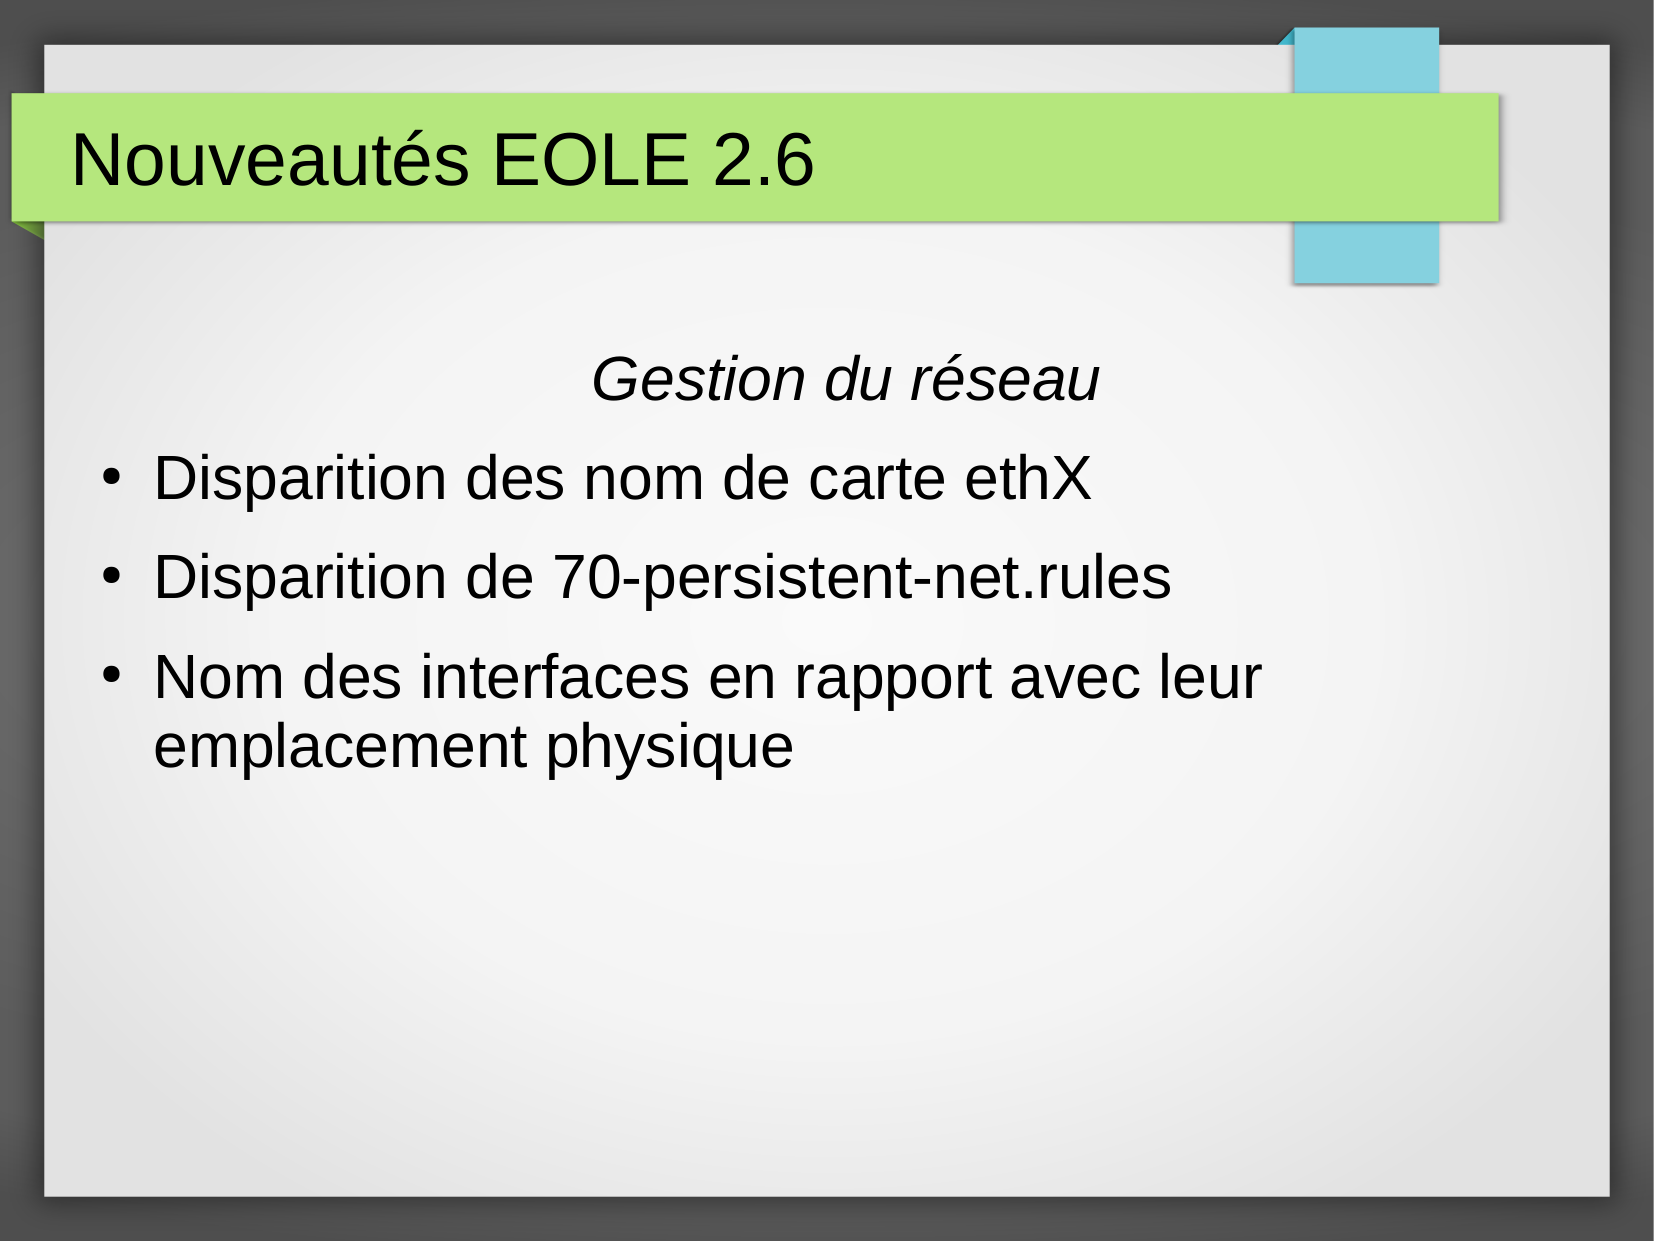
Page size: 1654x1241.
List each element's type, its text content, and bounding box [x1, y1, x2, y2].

picture [0, 0, 1654, 1241]
list Gestion du réseau Disparition des nom de carte ethX Disparition de 70-persistent-net.rules Nom des interfaces en rapport avec leur emplacement physique [82, 343, 1538, 1063]
title Nouveautés EOLE 2.6 [70, 75, 1252, 244]
